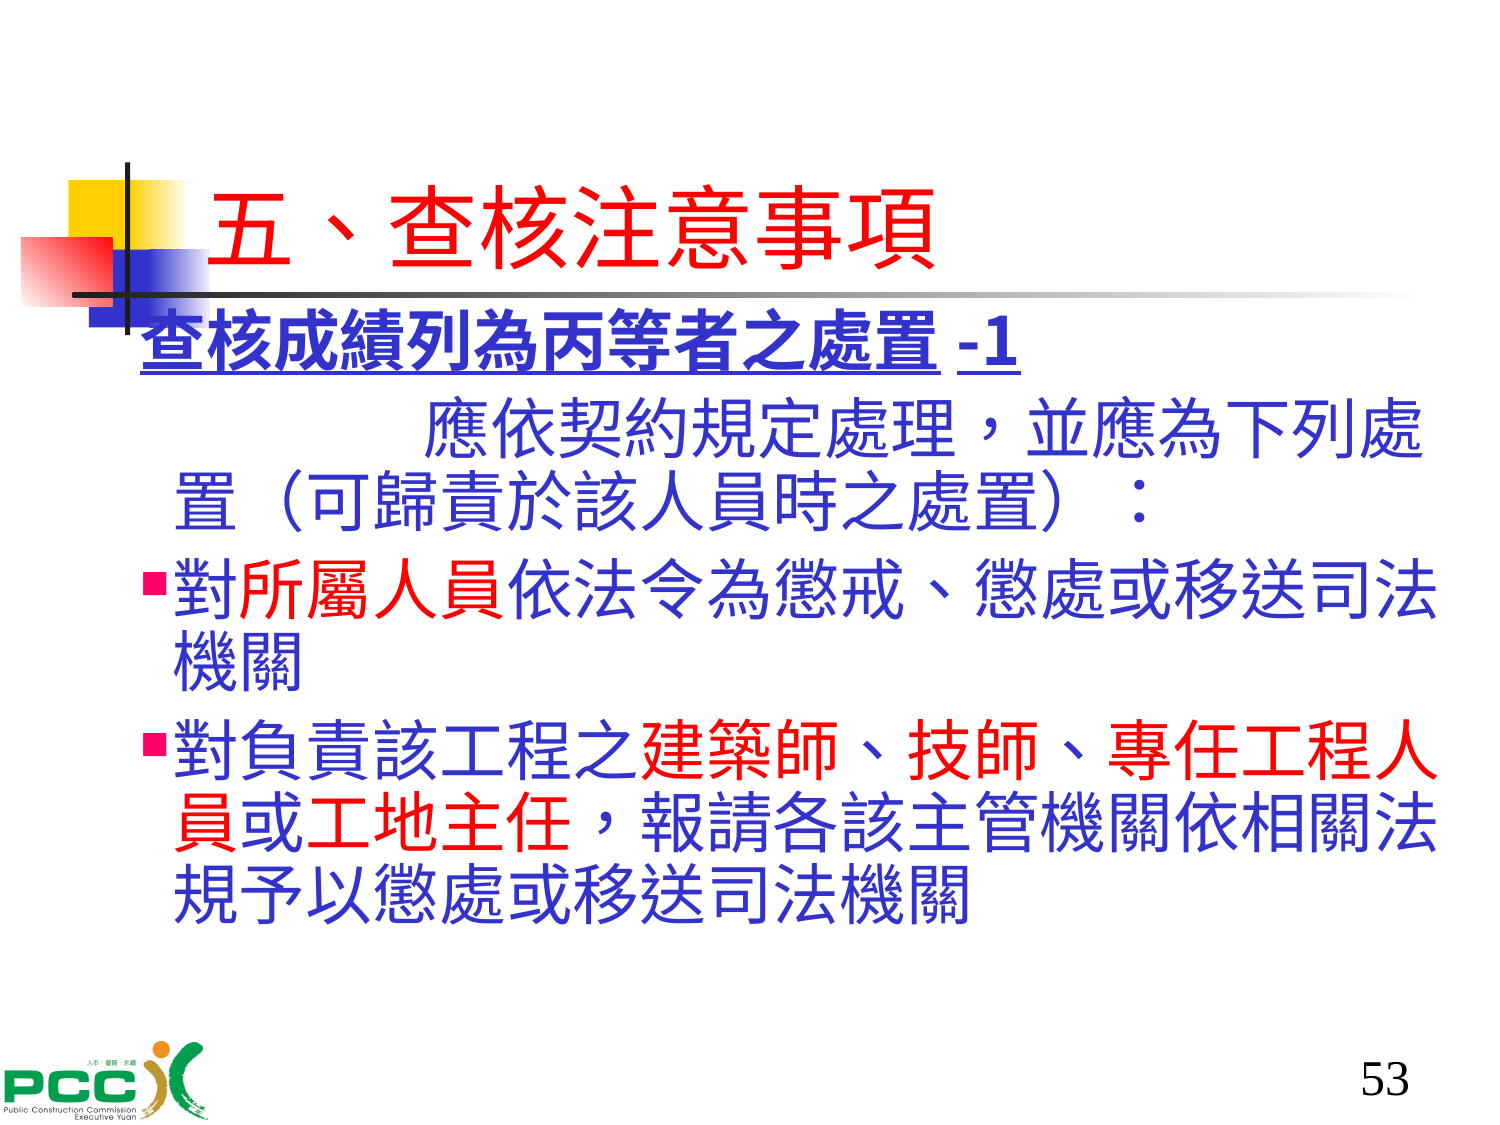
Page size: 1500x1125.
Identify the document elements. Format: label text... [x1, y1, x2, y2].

list 查核成績列為丙等者之處置-1 應依契約規定處理，並應為下列處置（可歸責於該人員時之處置）： 對所屬人員依法令為懲戒、懲處或移送司法機關 對負責該工程之建築師、技師、專任工程人員或工地主任，報請各該主管機關依相關法規予以懲處或移送司法機關 [124, 299, 1457, 976]
title 五、查核注意事項 [188, 101, 1468, 289]
picture [0, 1037, 226, 1125]
